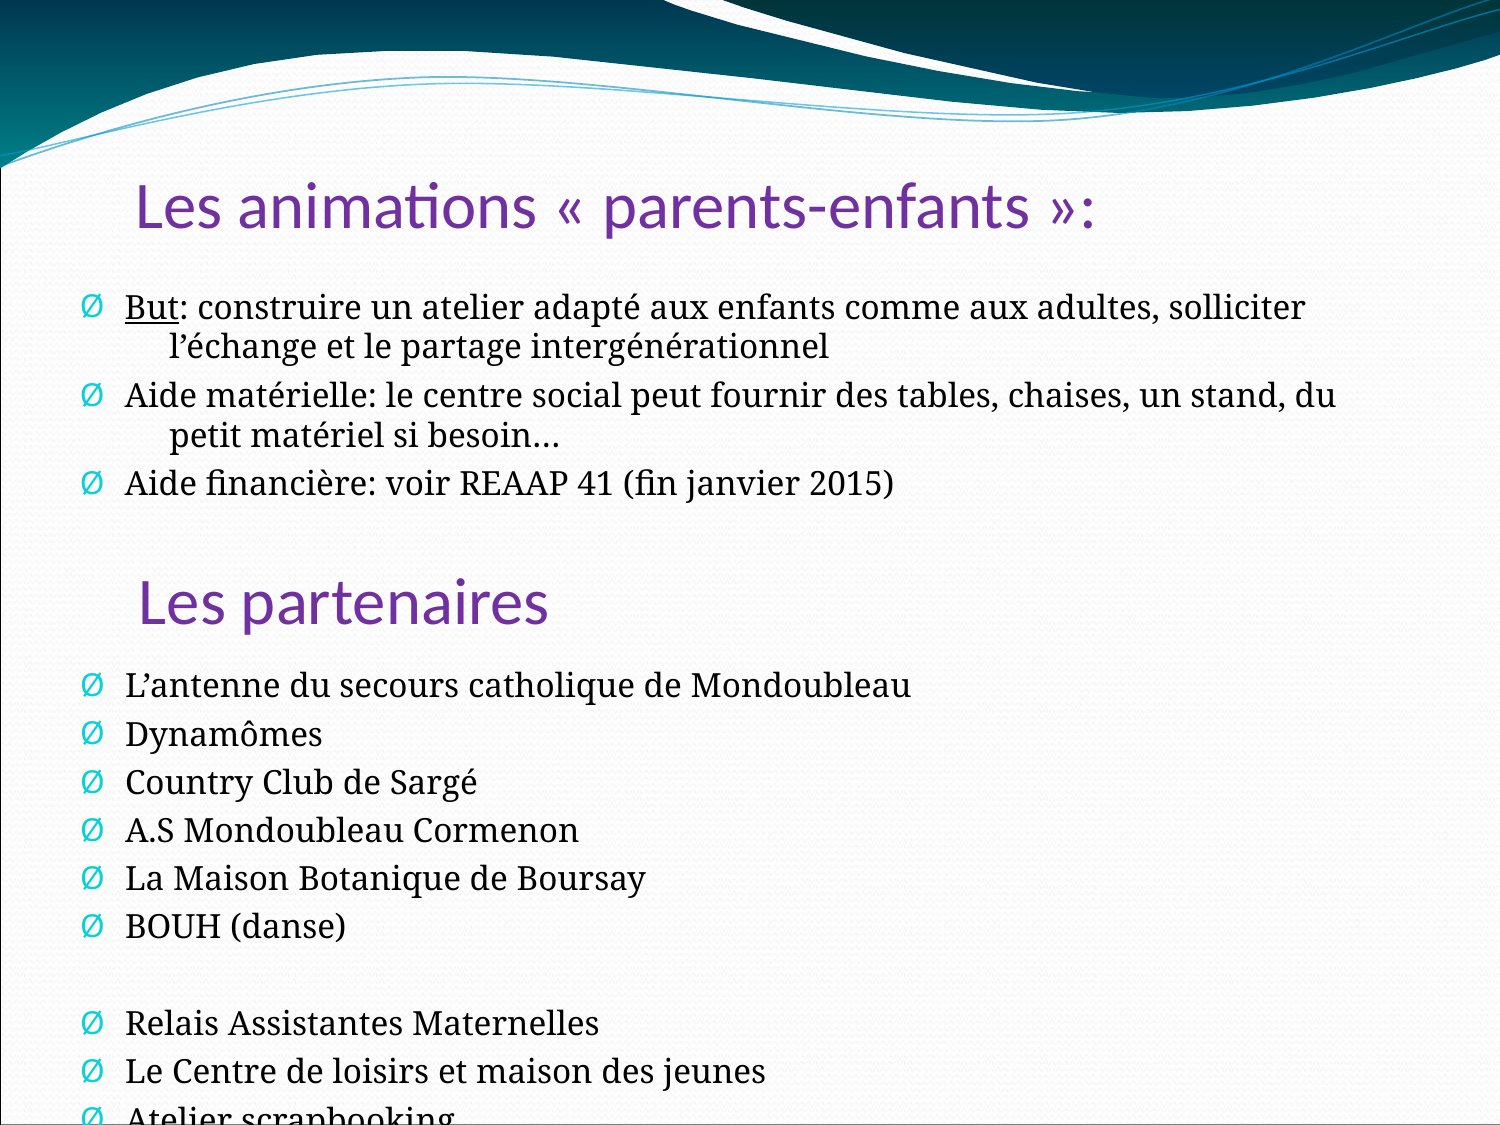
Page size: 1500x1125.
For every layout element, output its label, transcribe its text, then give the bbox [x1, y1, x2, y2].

title Les animations « parents-enfants »: [135, 54, 1427, 243]
text_box L’antenne du secours catholique de Mondoubleau Dynamômes Country Club de Sargé A.S Mondoubleau Cormenon La Maison Botanique de Boursay BOUH (danse) Relais Assistantes Maternelles Le Centre de loisirs et maison des jeunes Atelier scrapbooking Atelier tricot Bénévole de la Ludothèque de Vendôme Tennis de table de Mondoubleau [64, 656, 1415, 1012]
list But: construire un atelier adapté aux enfants comme aux adultes, solliciter l’échange et le partage intergénérationnel Aide matérielle: le centre social peut fournir des tables, chaises, un stand, du petit matériel si besoin… Aide financière: voir REAAP 41 (fin janvier 2015) [64, 220, 1415, 587]
text_box Les partenaires [124, 551, 1364, 646]
